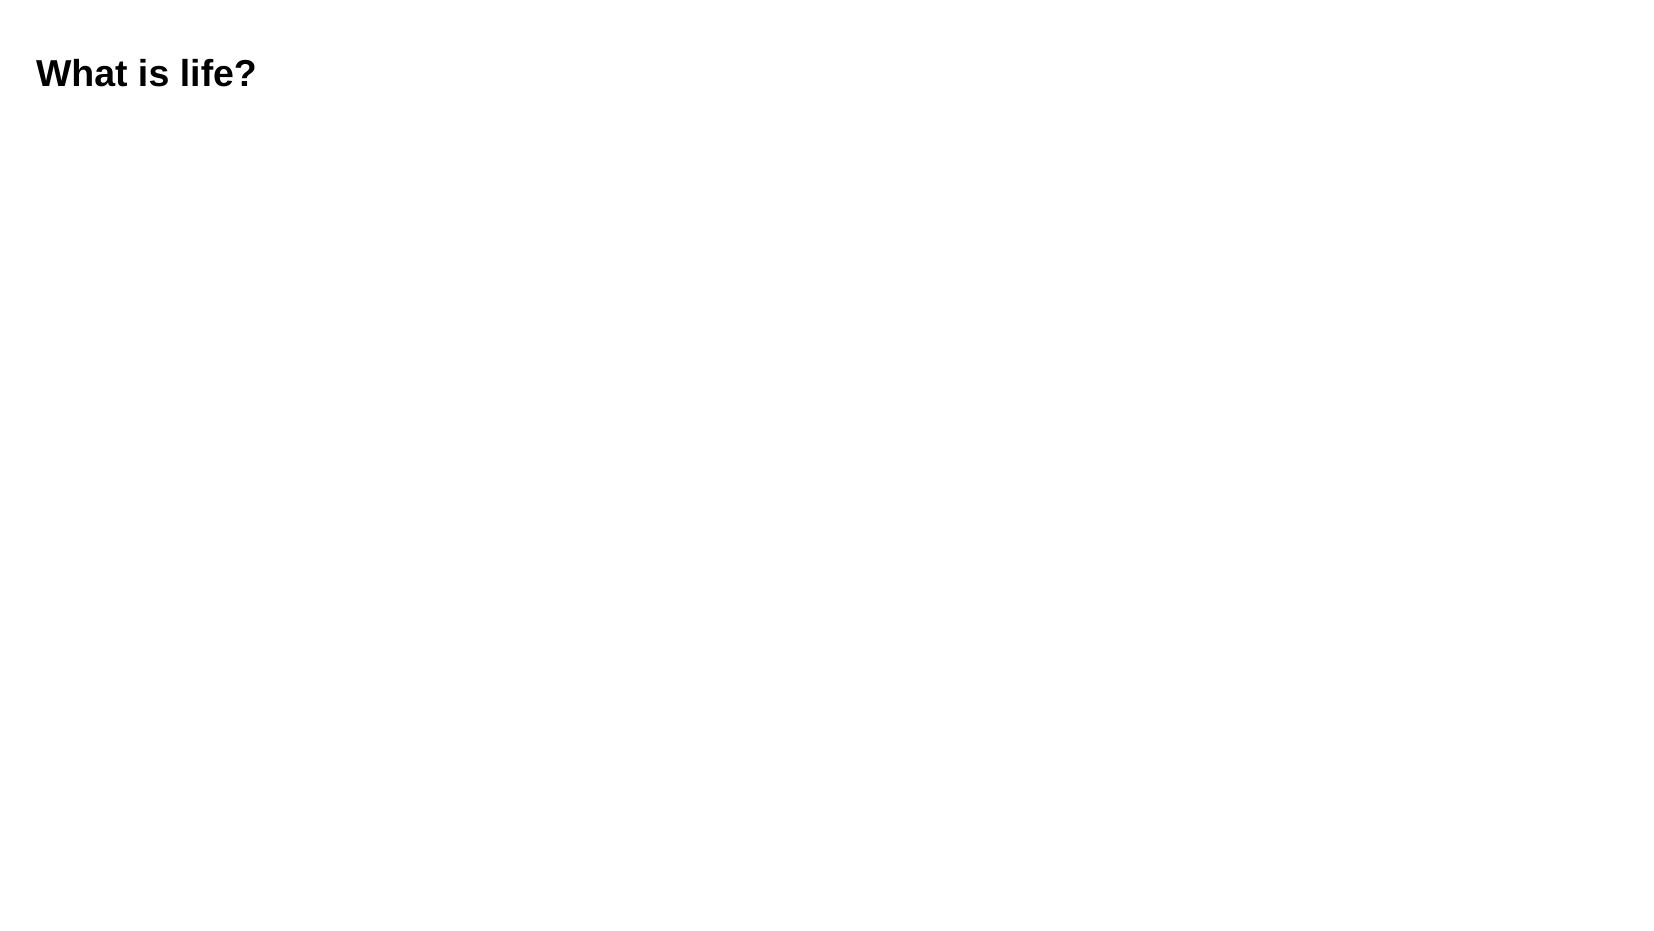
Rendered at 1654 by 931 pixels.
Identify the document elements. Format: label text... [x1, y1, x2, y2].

text_box What is life? [21, 45, 532, 103]
